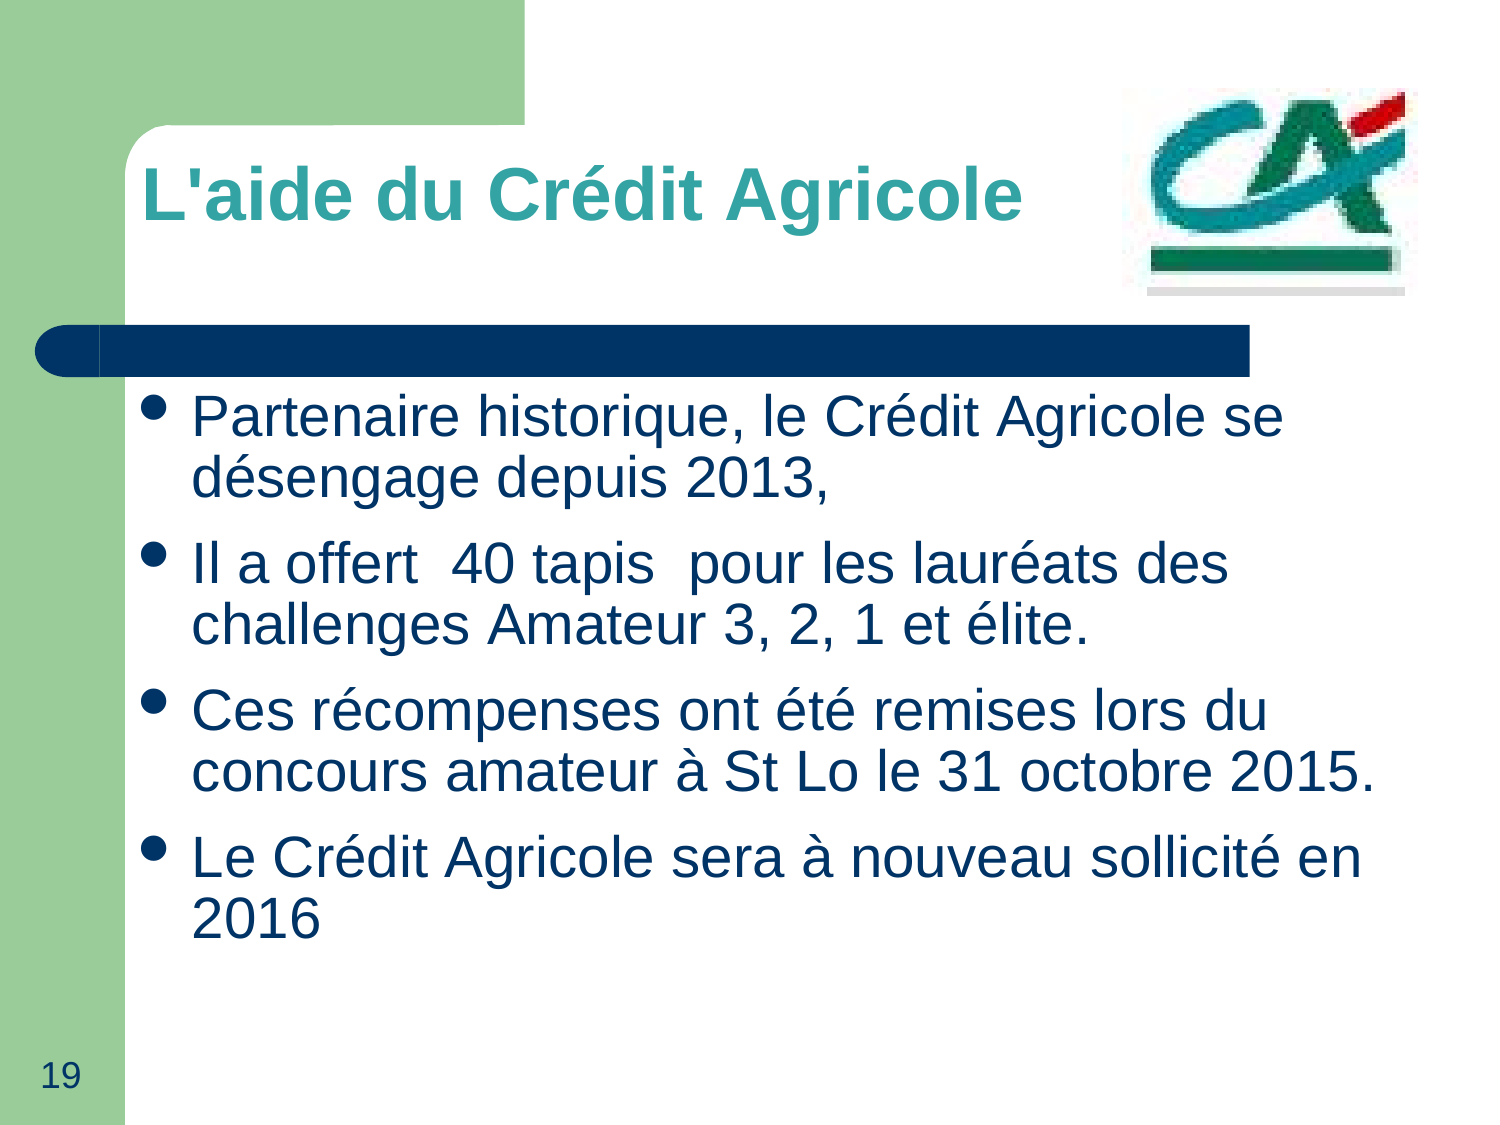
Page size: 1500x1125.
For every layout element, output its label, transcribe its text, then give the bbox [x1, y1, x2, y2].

title L'aide du Crédit Agricole [141, 118, 1122, 281]
picture [1122, 88, 1418, 296]
list Partenaire historique, le Crédit Agricole se désengage depuis 2013, Il a offert 40 tapis pour les lauréats des challenges Amateur 3, 2, 1 et élite. Ces récompenses ont été remises lors du concours amateur à St Lo le 31 octobre 2015. Le Crédit Agricole sera à nouveau sollicité en 2016 [137, 387, 1400, 1071]
